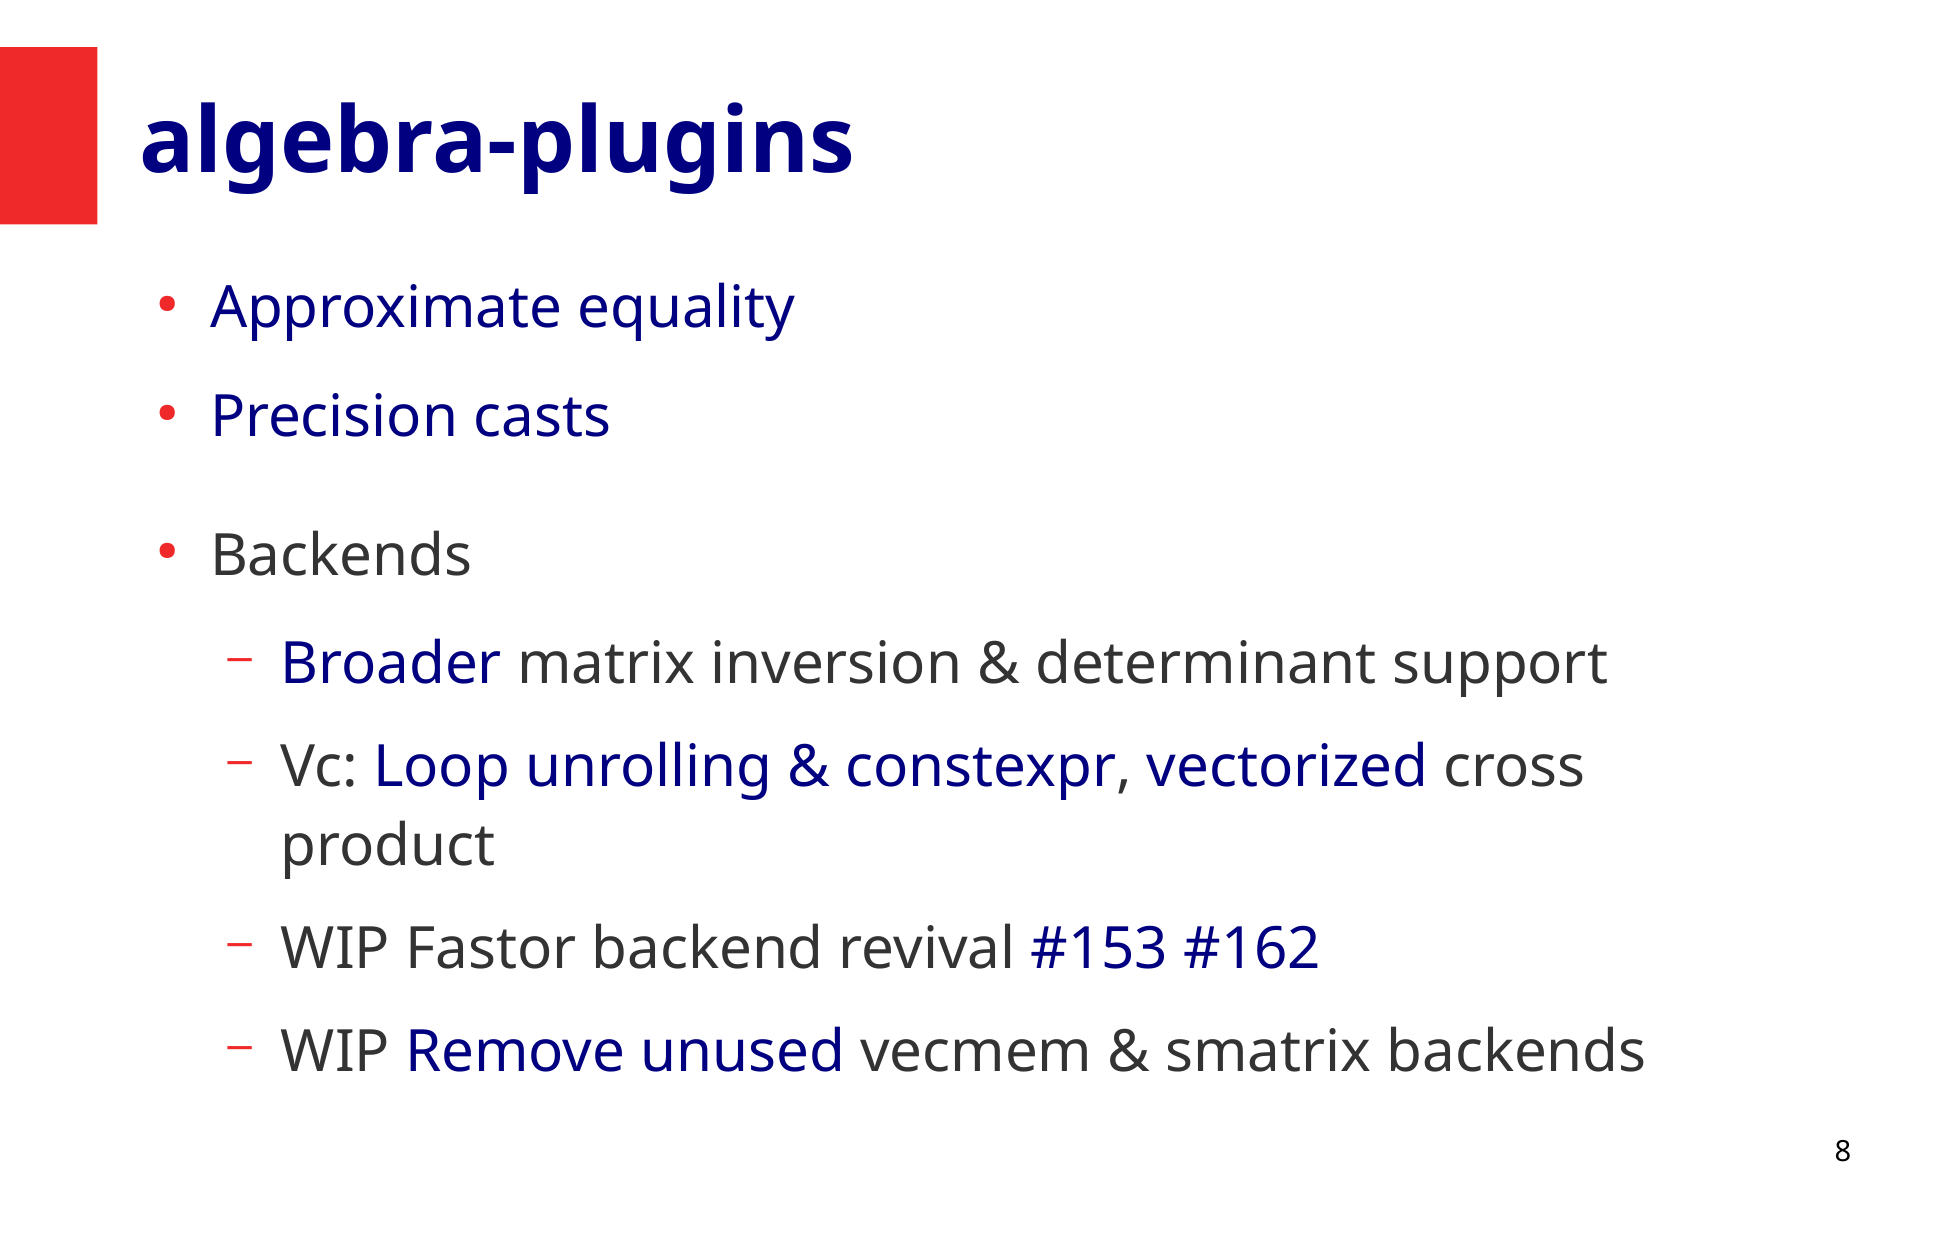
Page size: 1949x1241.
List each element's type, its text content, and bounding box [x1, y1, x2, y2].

list Approximate equality Precision casts Backends Broader matrix inversion & determinant support Vc: Loop unrolling & constexpr, vectorized cross product WIP Fastor backend revival #153 #162 WIP Remove unused vecmem & smatrix backends [139, 224, 1810, 1130]
title algebra-plugins [139, 49, 1852, 225]
